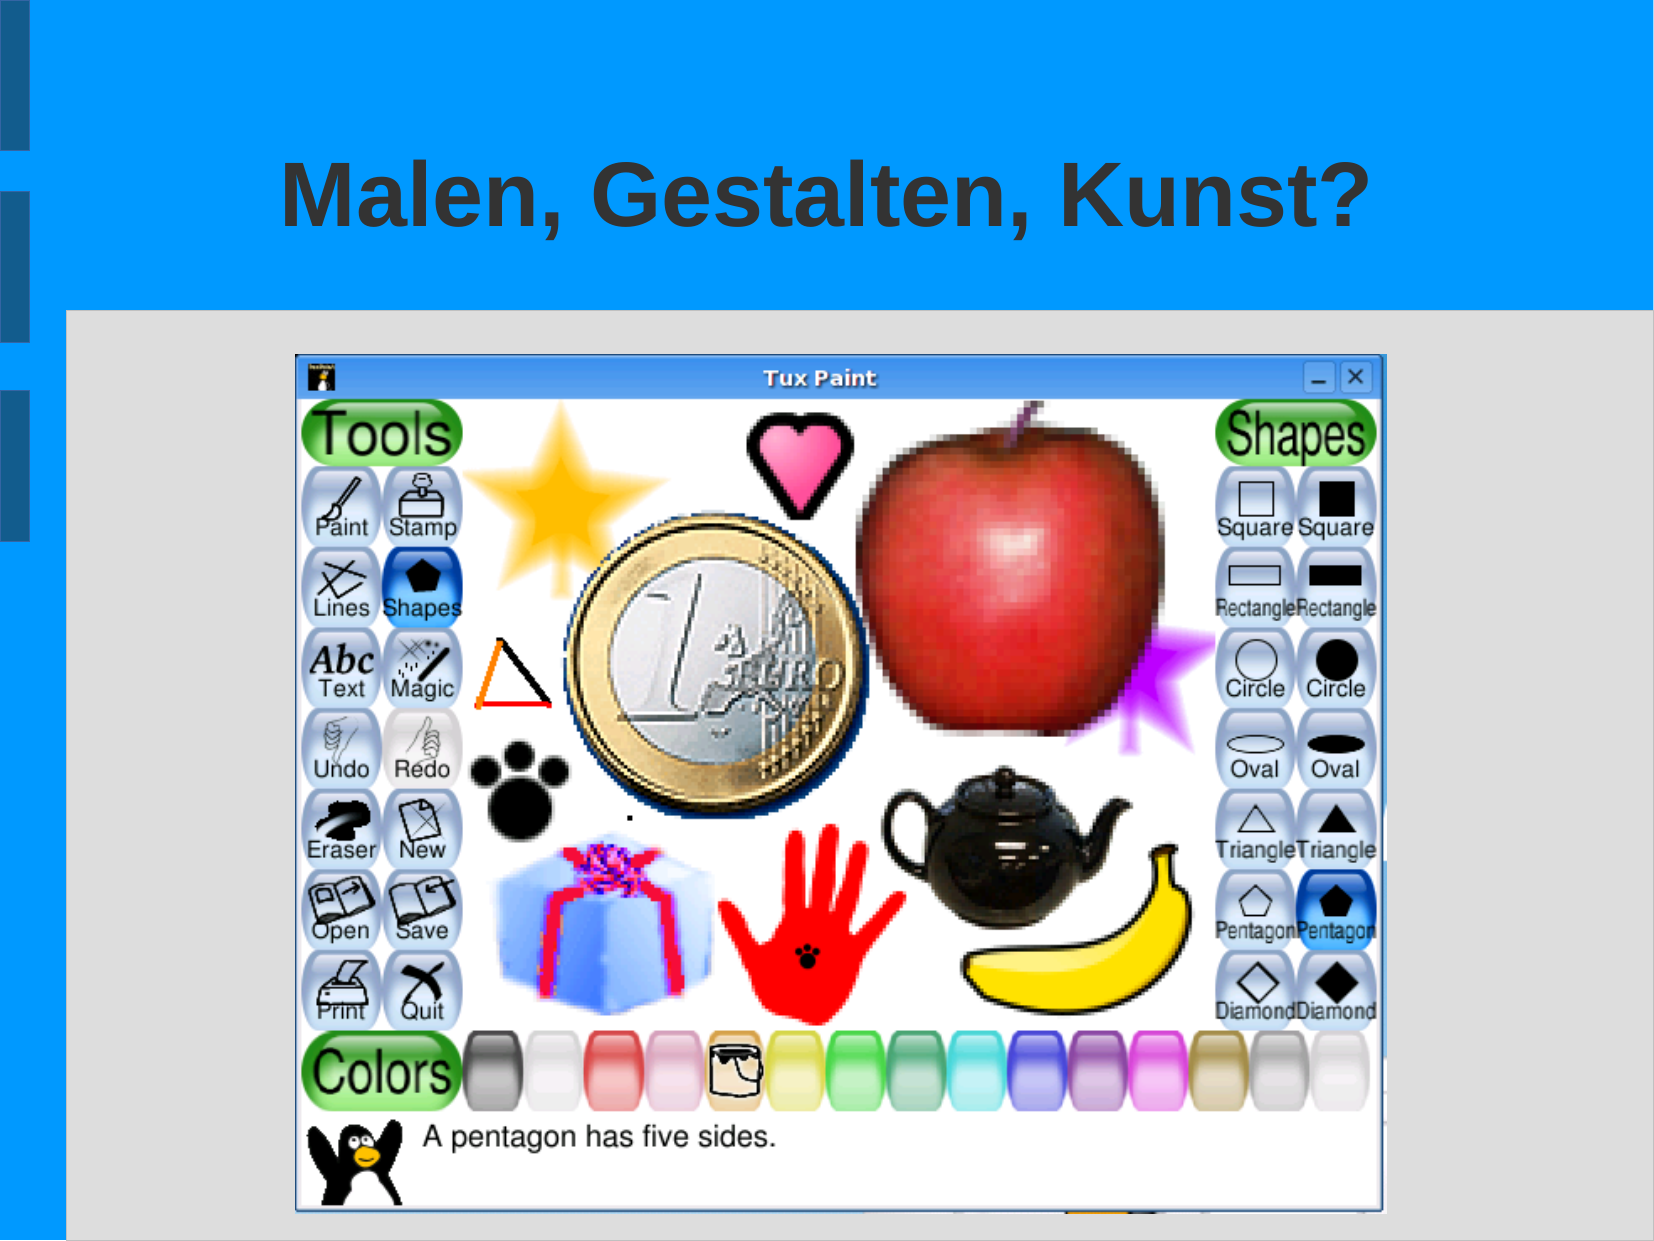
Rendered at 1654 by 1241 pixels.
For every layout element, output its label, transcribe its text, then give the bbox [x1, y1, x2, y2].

picture [295, 354, 1387, 1214]
title Malen, Gestalten, Kunst? [121, 91, 1534, 299]
